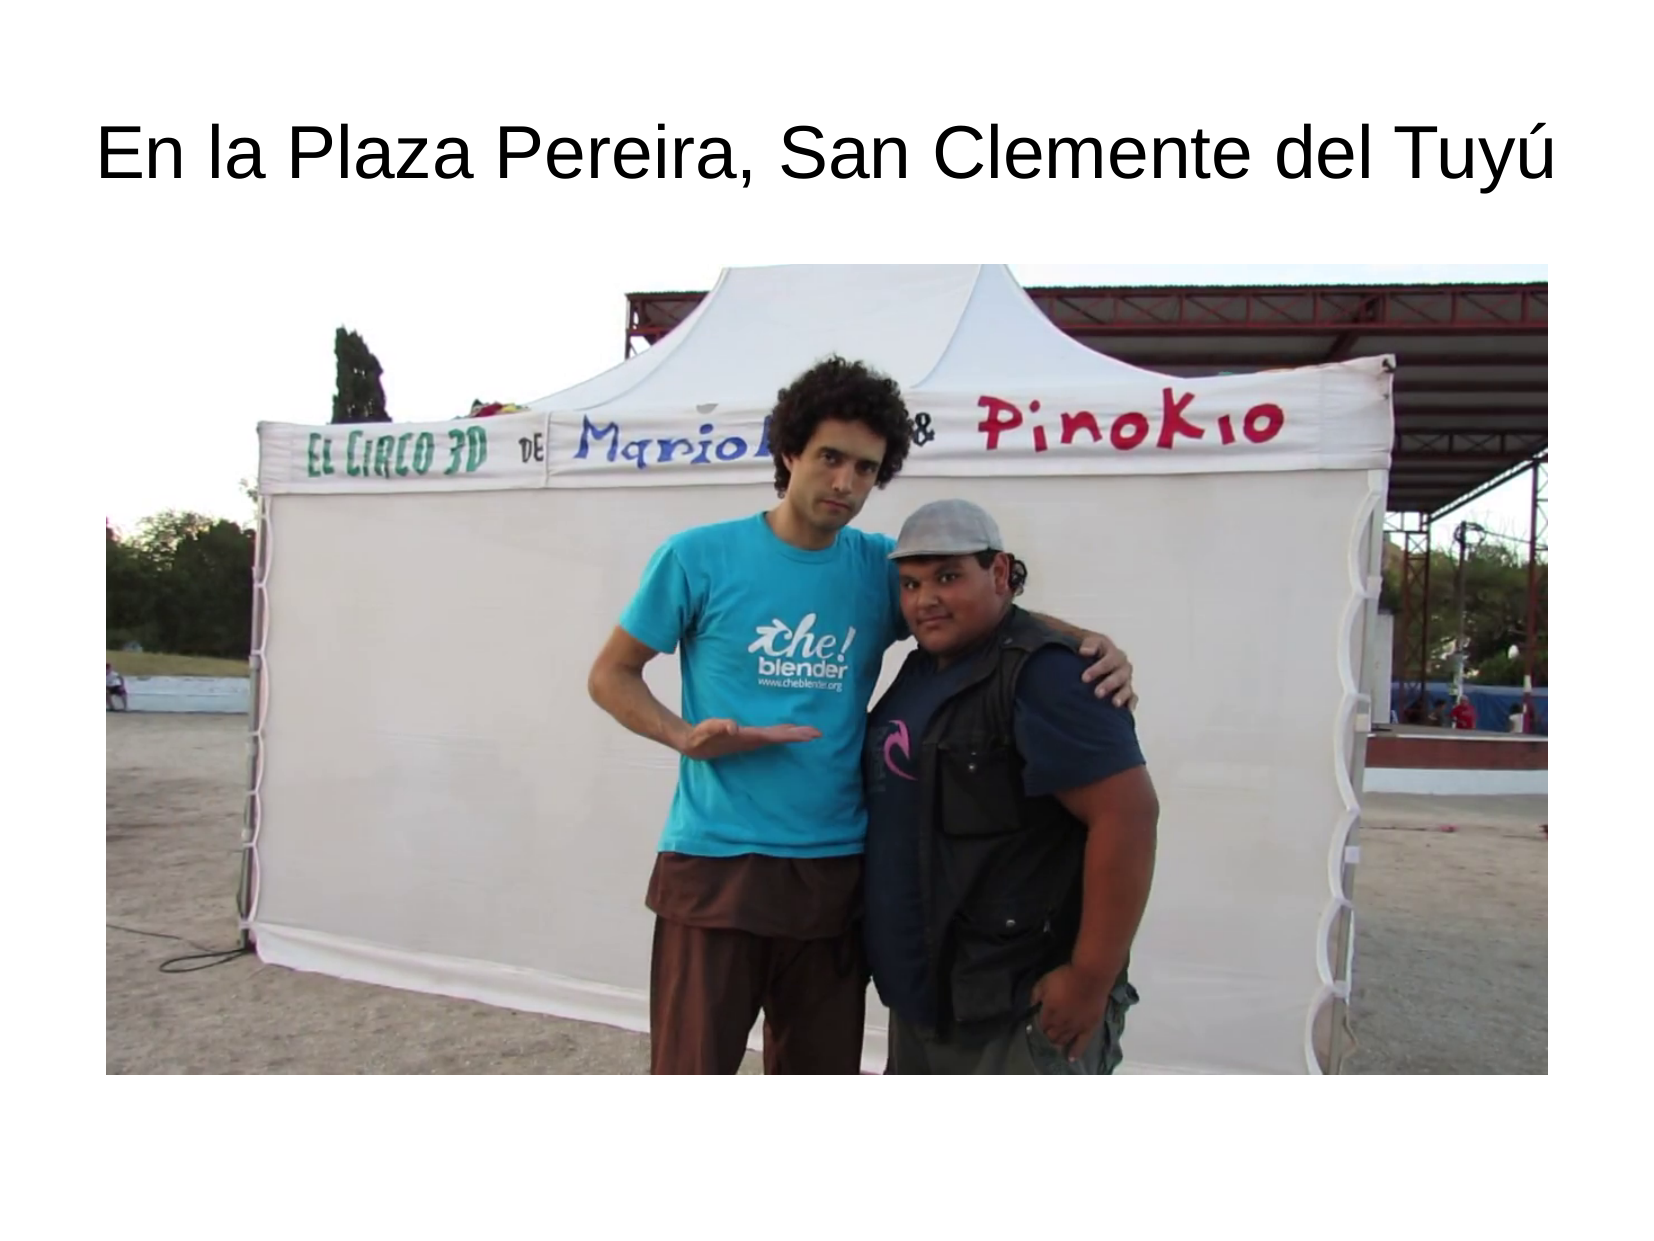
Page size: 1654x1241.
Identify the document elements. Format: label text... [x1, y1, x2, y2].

picture [106, 264, 1548, 1075]
title En la Plaza Pereira, San Clemente del Tuyú [82, 49, 1571, 257]
